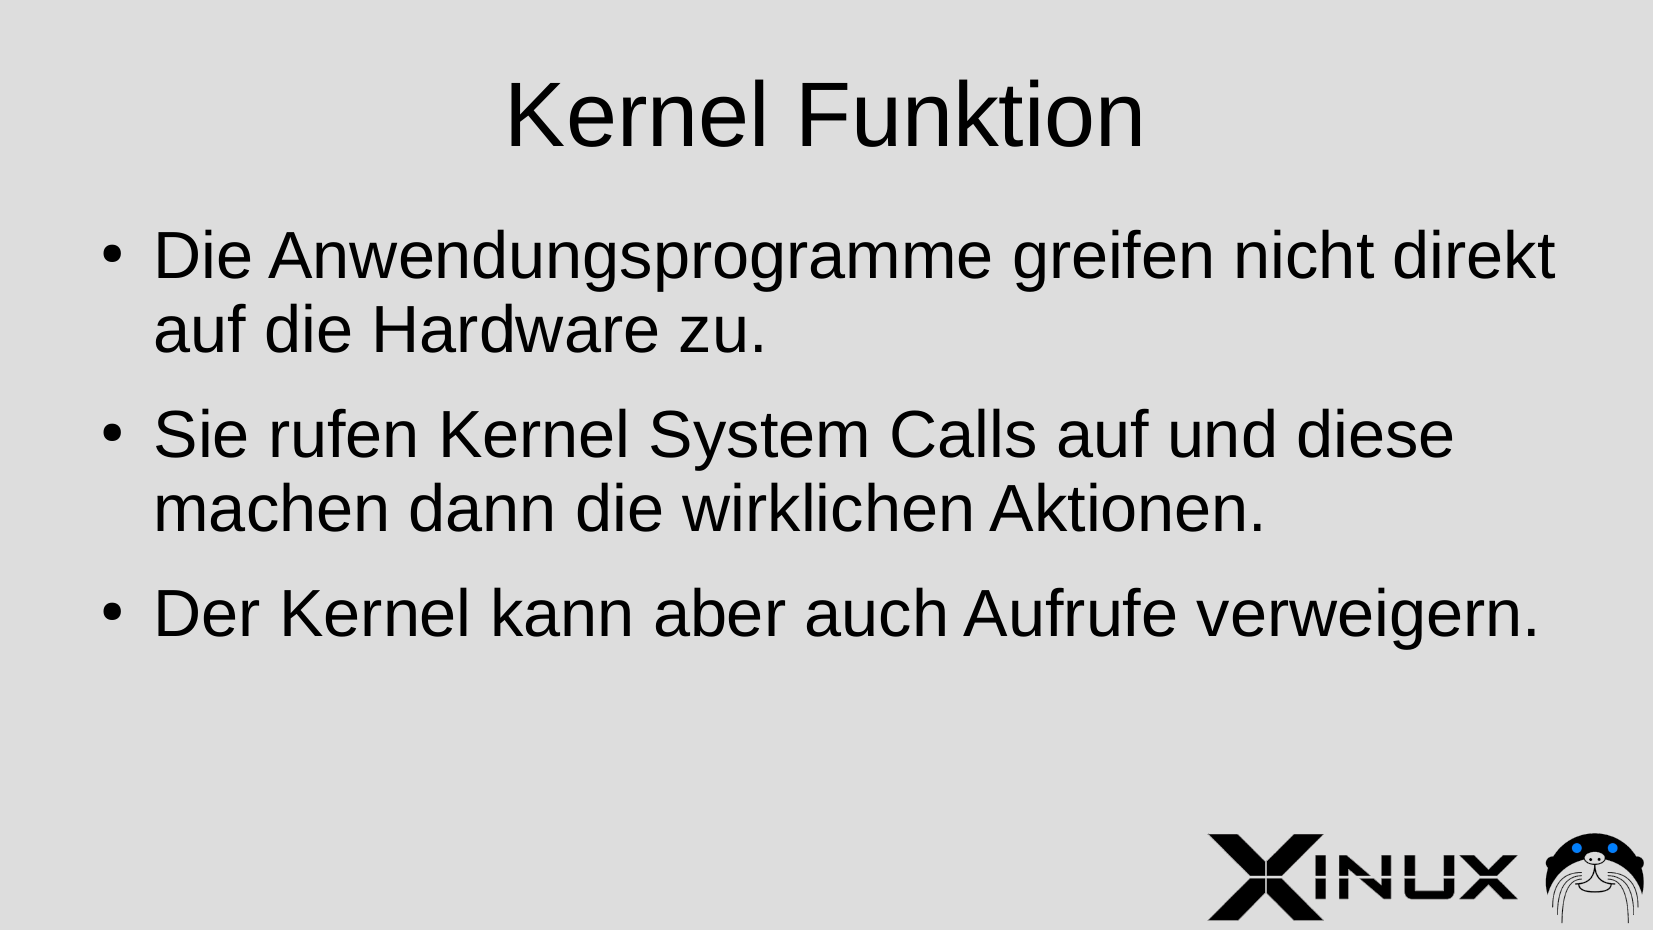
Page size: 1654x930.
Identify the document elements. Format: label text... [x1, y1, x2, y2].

title Kernel Funktion [82, 37, 1571, 193]
picture [1200, 824, 1650, 930]
list Die Anwendungsprogramme greifen nicht direkt auf die Hardware zu. Sie rufen Kernel System Calls auf und diese machen dann die wirklichen Aktionen. Der Kernel kann aber auch Aufrufe verweigern. [82, 217, 1571, 757]
